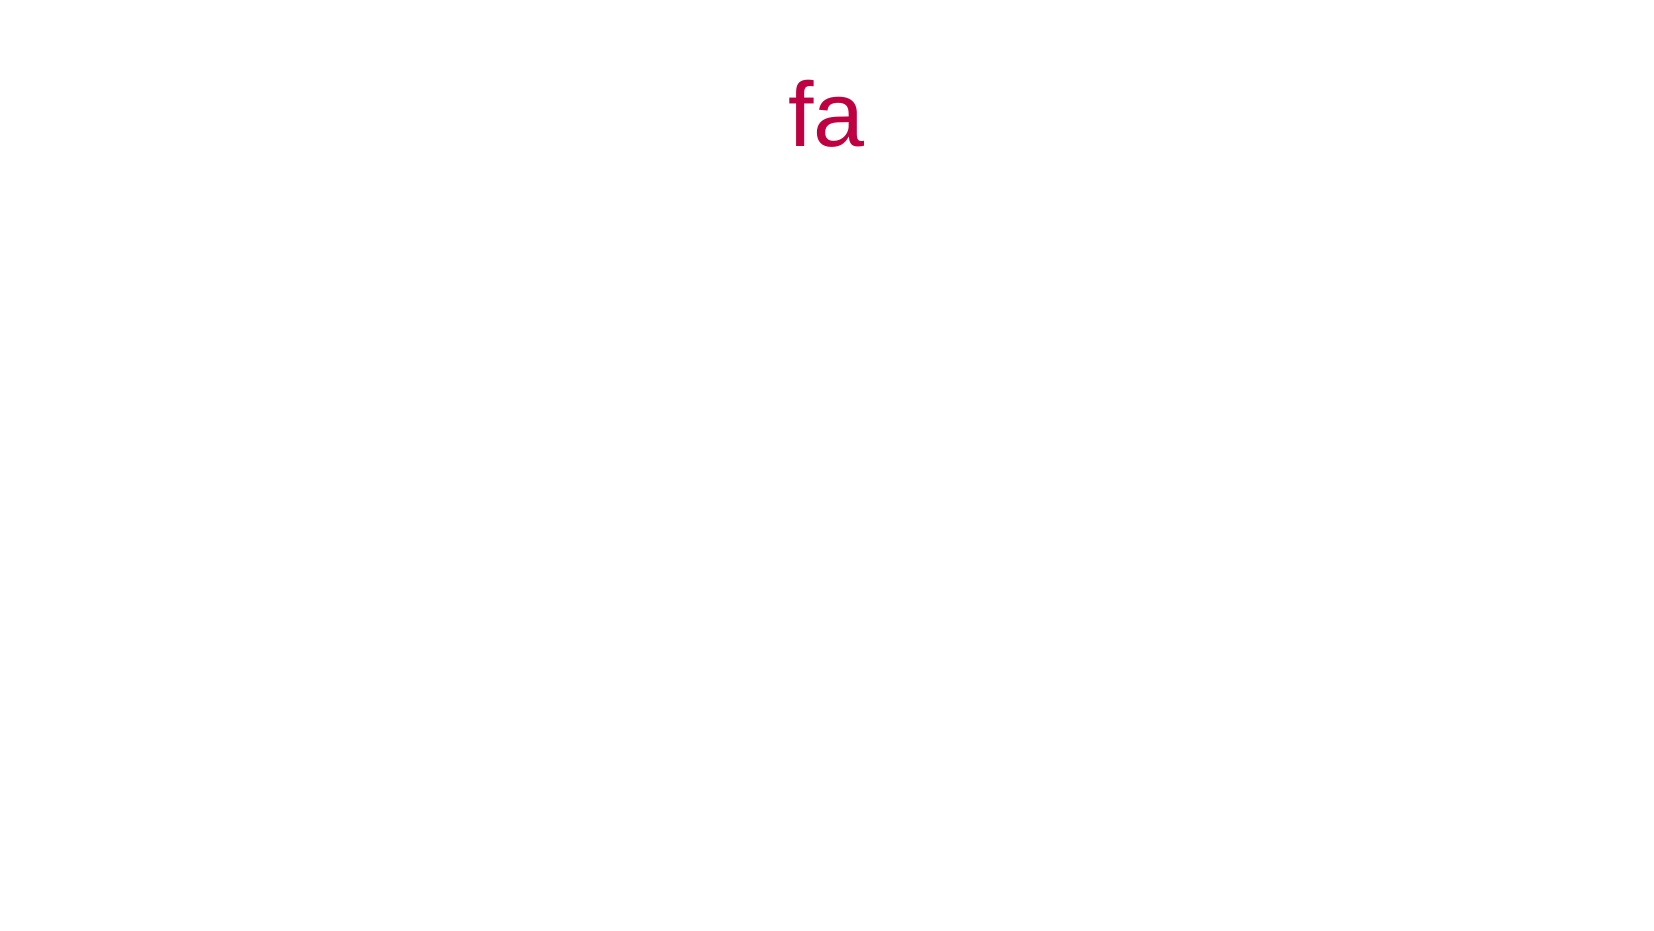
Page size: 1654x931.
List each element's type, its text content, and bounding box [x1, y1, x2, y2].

title fa [82, 37, 1571, 193]
